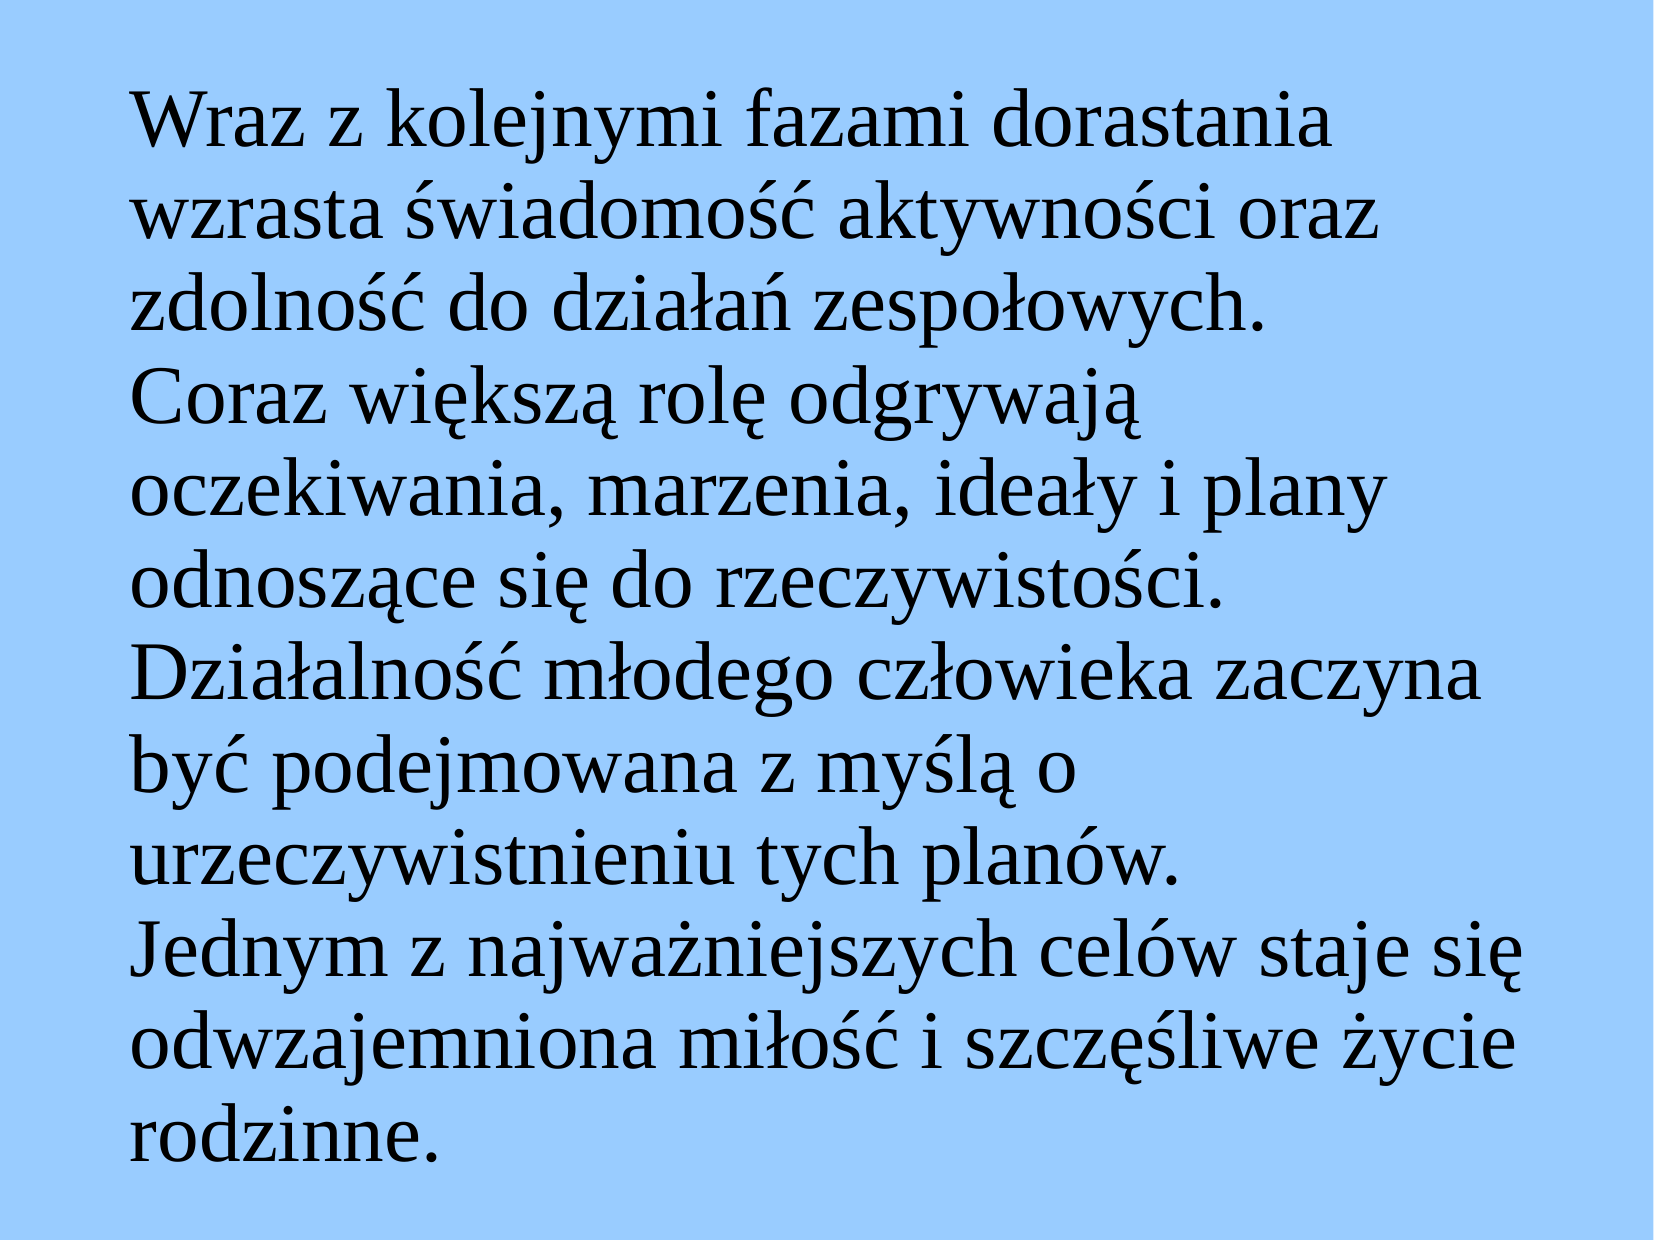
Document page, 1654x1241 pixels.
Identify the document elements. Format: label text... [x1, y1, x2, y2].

list Wraz z kolejnymi fazami dorastania wzrasta świadomość aktywności oraz zdolność do działań zespołowych. Coraz większą rolę odgrywają oczekiwania, marzenia, ideały i plany odnoszące się do rzeczywistości. Działalność młodego człowieka zaczyna być podejmowana z myślą o urzeczywistnieniu tych planów. Jednym z najważniejszych celów staje się odwzajemniona miłość i szczęśliwe życie rodzinne. [59, 72, 1595, 1182]
